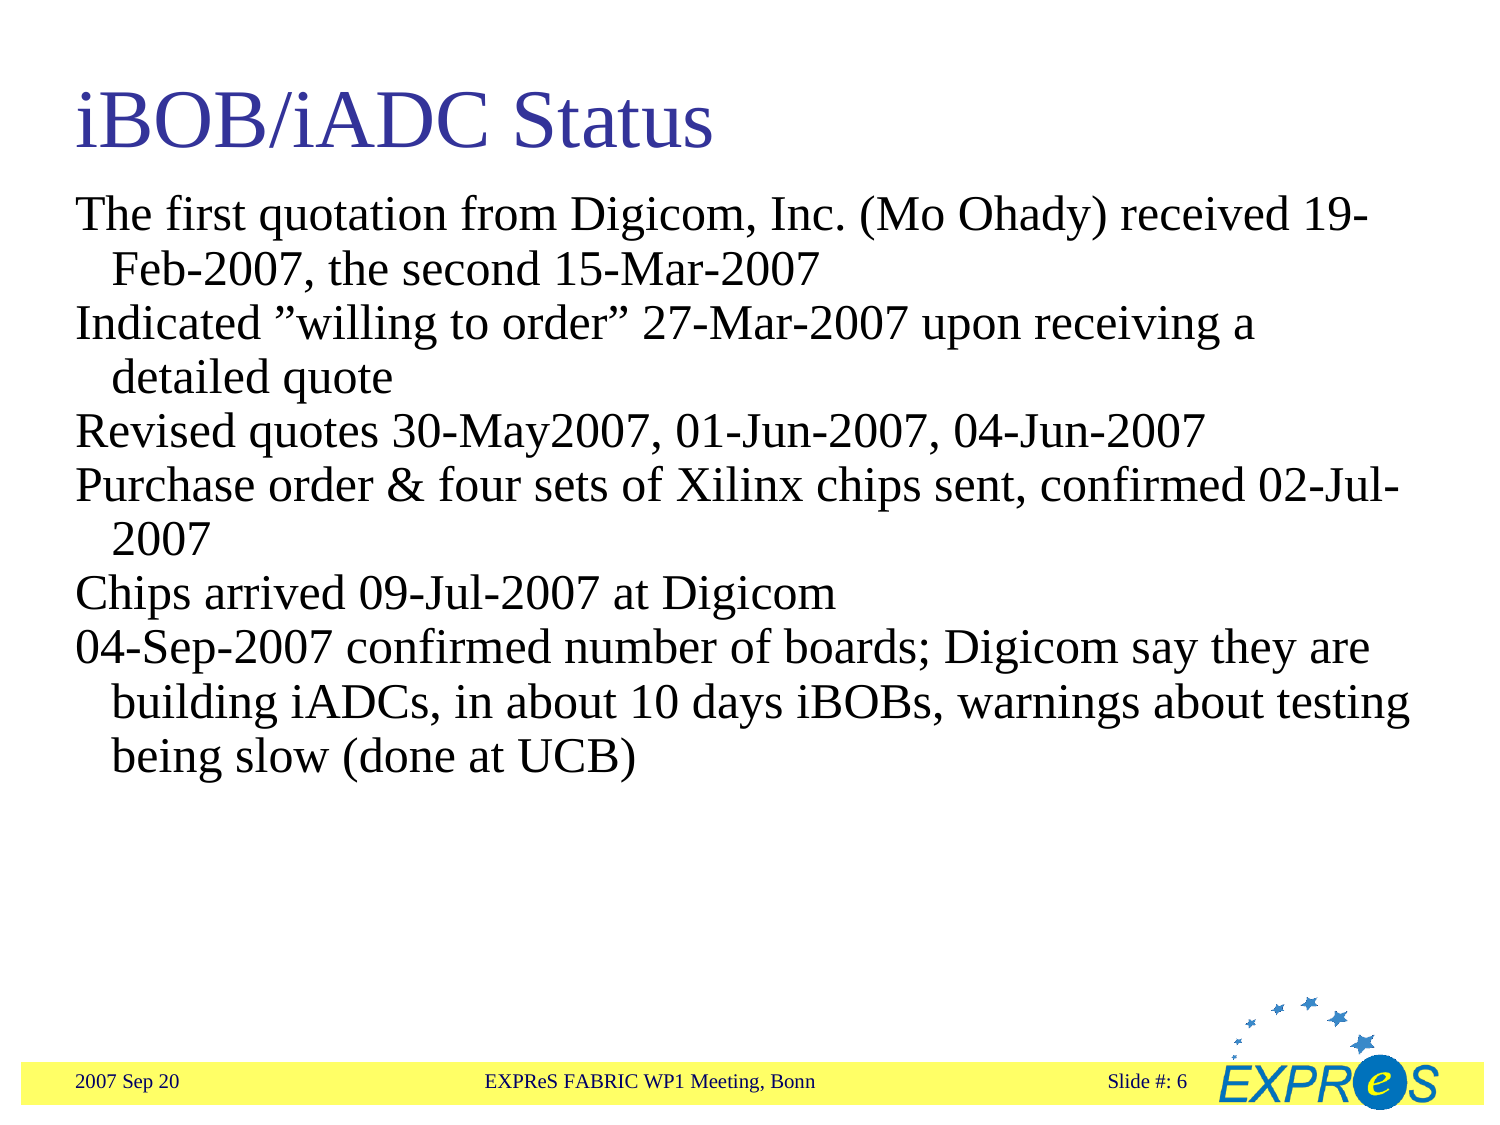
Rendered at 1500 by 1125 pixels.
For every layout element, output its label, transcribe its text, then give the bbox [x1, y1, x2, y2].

title iBOB/iADC Status [75, 70, 1425, 172]
picture [21, 993, 1500, 1113]
list The first quotation from Digicom, Inc. (Mo Ohady) received 19-Feb-2007, the second 15-Mar-2007 Indicated ”willing to order” 27-Mar-2007 upon receiving a detailed quote Revised quotes 30-May2007, 01-Jun-2007, 04-Jun-2007 Purchase order & four sets of Xilinx chips sent, confirmed 02-Jul-2007 Chips arrived 09-Jul-2007 at Digicom 04-Sep-2007 confirmed number of boards; Digicom say they are building iADCs, in about 10 days iBOBs, warnings about testing being slow (done at UCB) [75, 187, 1425, 1038]
